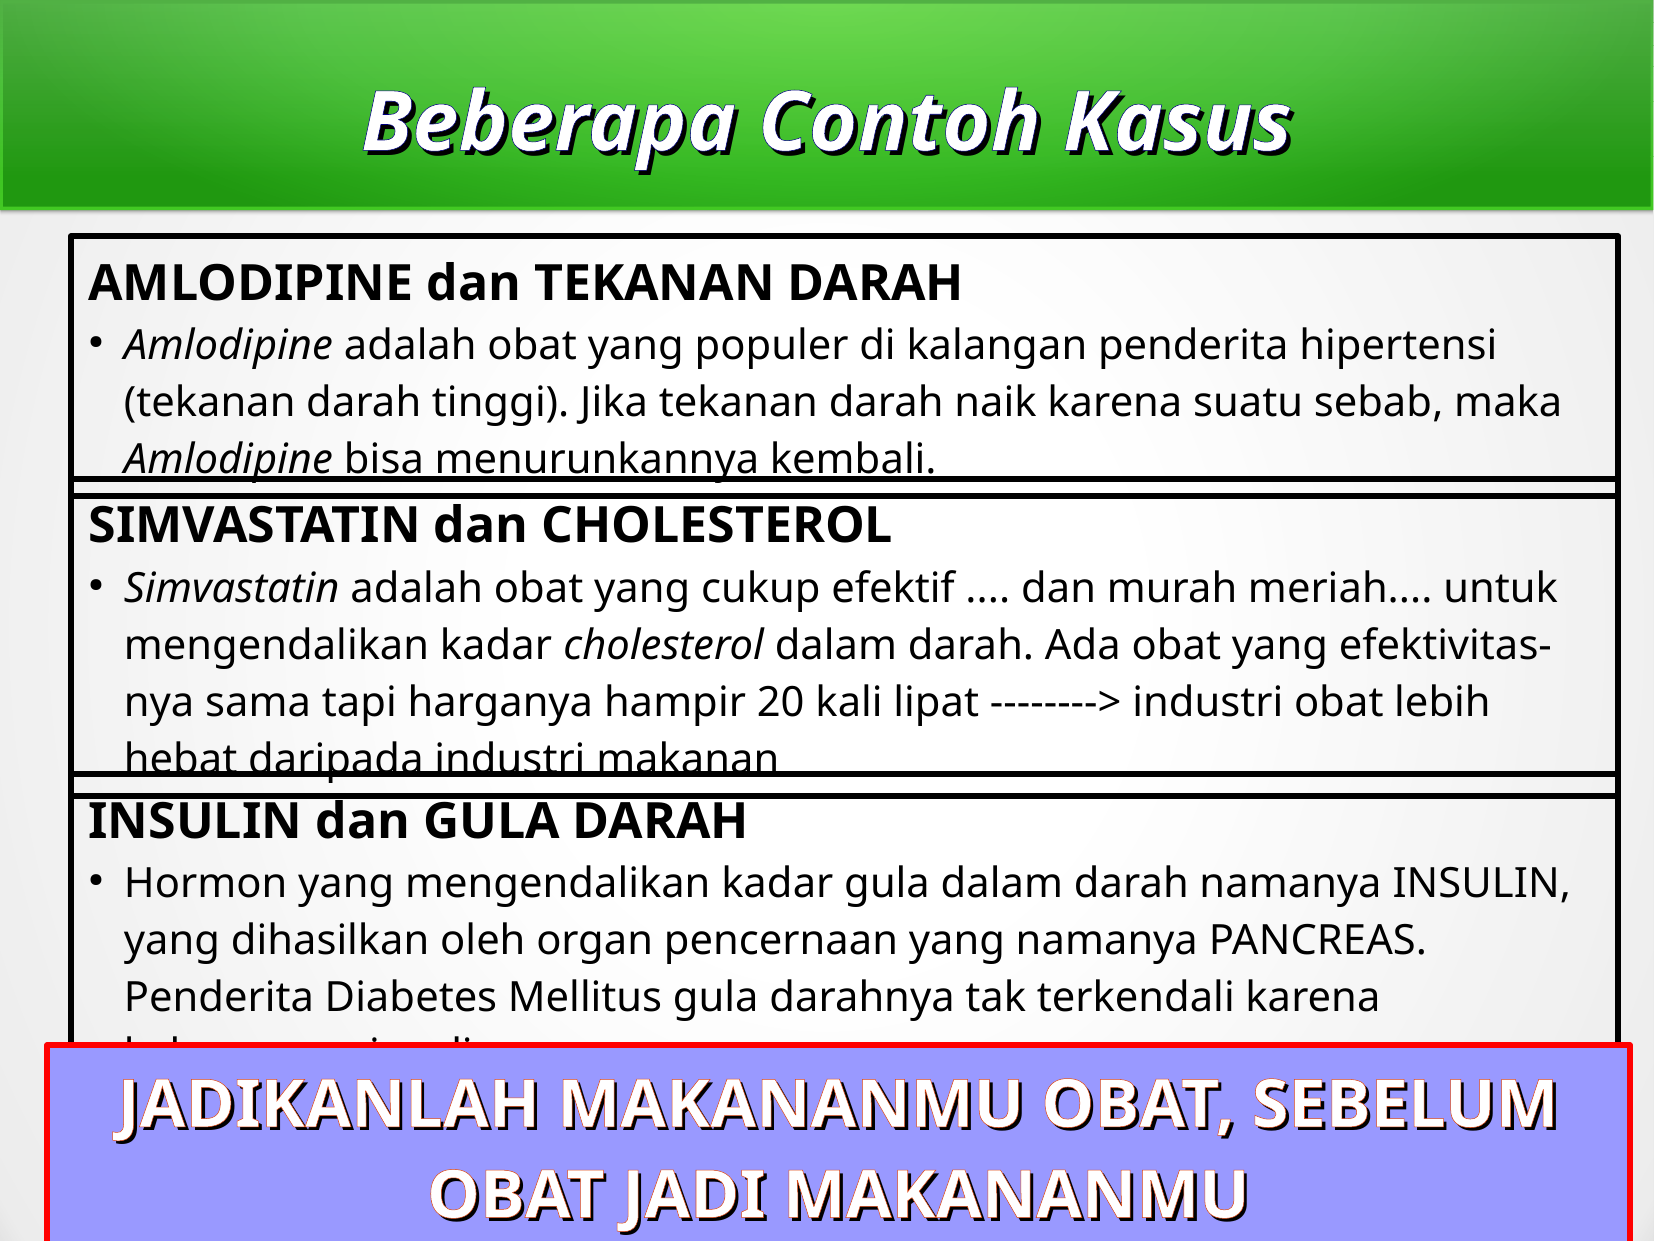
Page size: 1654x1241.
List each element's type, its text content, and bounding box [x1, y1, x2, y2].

title Beberapa Contoh Kasus [82, 47, 1571, 189]
text_box SIMVASTATIN dan CHOLESTEROL Simvastatin adalah obat yang cukup efektif .... dan murah meriah.... untuk mengendalikan kadar cholesterol dalam darah. Ada obat yang efektivitas-nya sama tapi harganya hampir 20 kali lipat --------> industri obat lebih hebat daripada industri makanan [70, 479, 1619, 744]
text_box AMLODIPINE dan TEKANAN DARAH Amlodipine adalah obat yang populer di kalangan penderita hipertensi (tekanan darah tinggi). Jika tekanan darah naik karena suatu sebab, maka Amlodipine bisa menurunkannya kembali. [70, 236, 1619, 455]
text_box JADIKANLAH MAKANANMU OBAT, SEBELUM OBAT JADI MAKANANMU [47, 1045, 1630, 1217]
text_box INSULIN dan GULA DARAH Hormon yang mengendalikan kadar gula dalam darah namanya INSULIN, yang dihasilkan oleh organ pencernaan yang namanya PANCREAS. Penderita Diabetes Mellitus gula darahnya tak terkendali karena kekurangan insulin...... [70, 774, 1619, 993]
